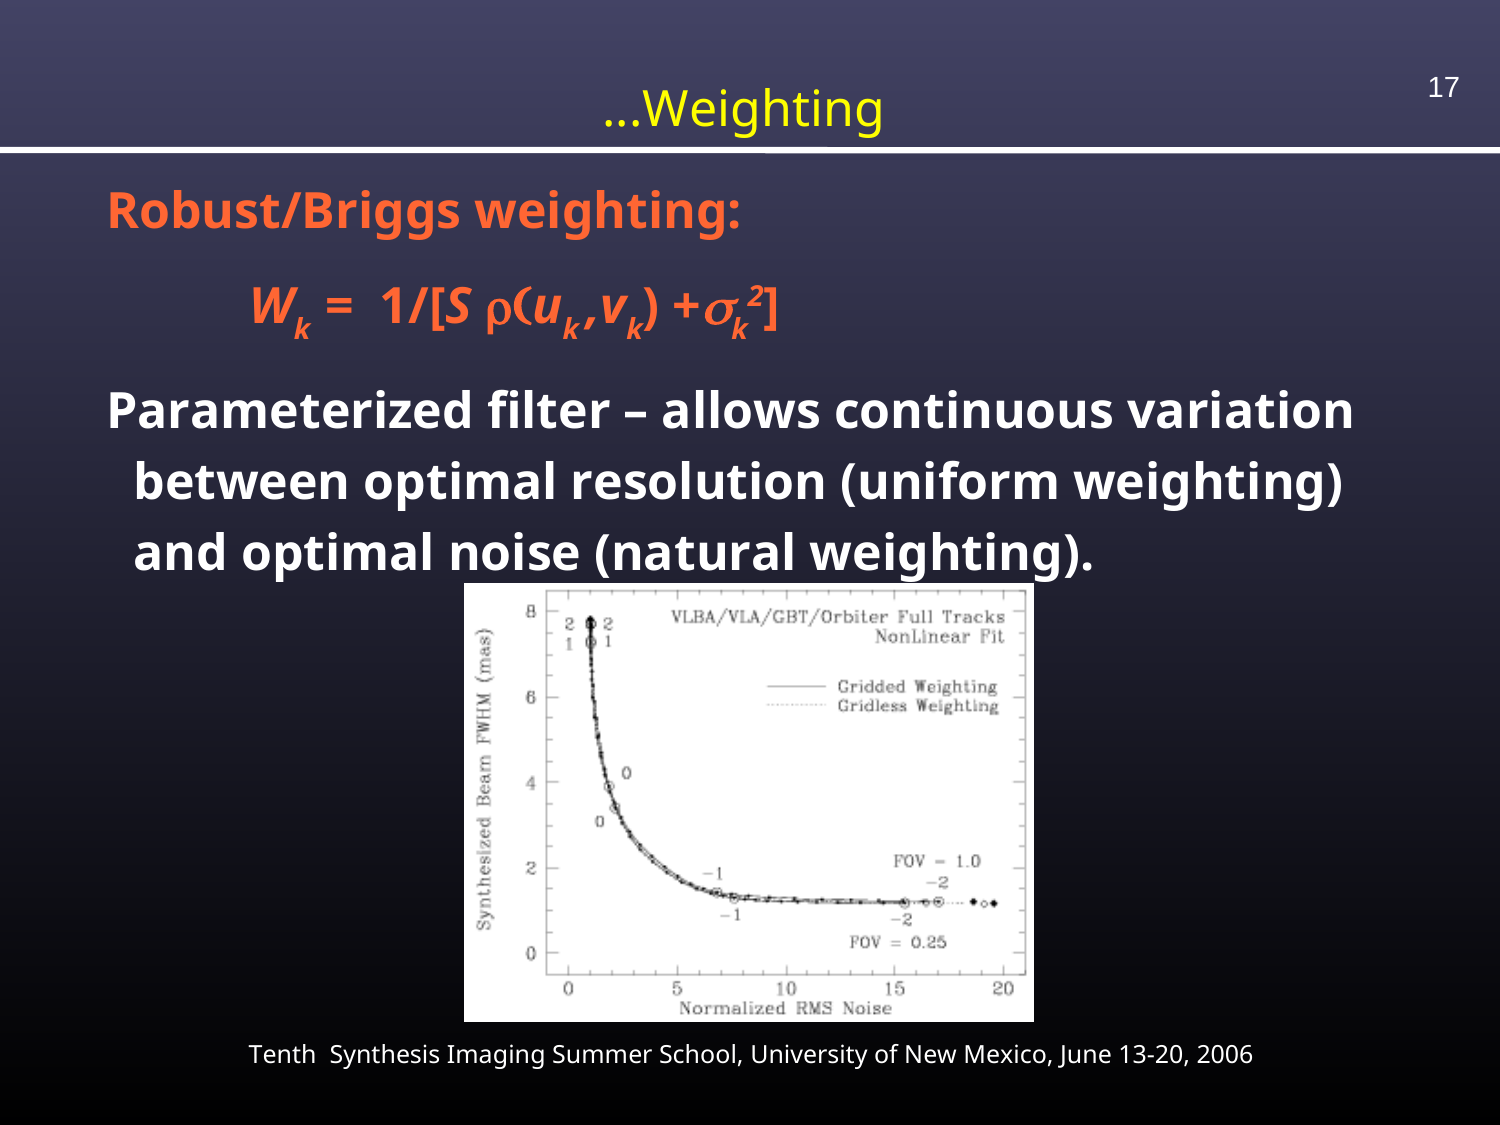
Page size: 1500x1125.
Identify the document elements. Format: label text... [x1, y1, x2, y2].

subtitle Robust/Briggs weighting: Wk = 1/[S uk ,vk) +sk2] Parameterized filter – allows continuous variation between optimal resolution (uniform weighting) and optimal noise (natural weighting). [106, 174, 1382, 599]
title ...Weighting [112, 62, 1375, 151]
picture [464, 583, 1034, 1022]
